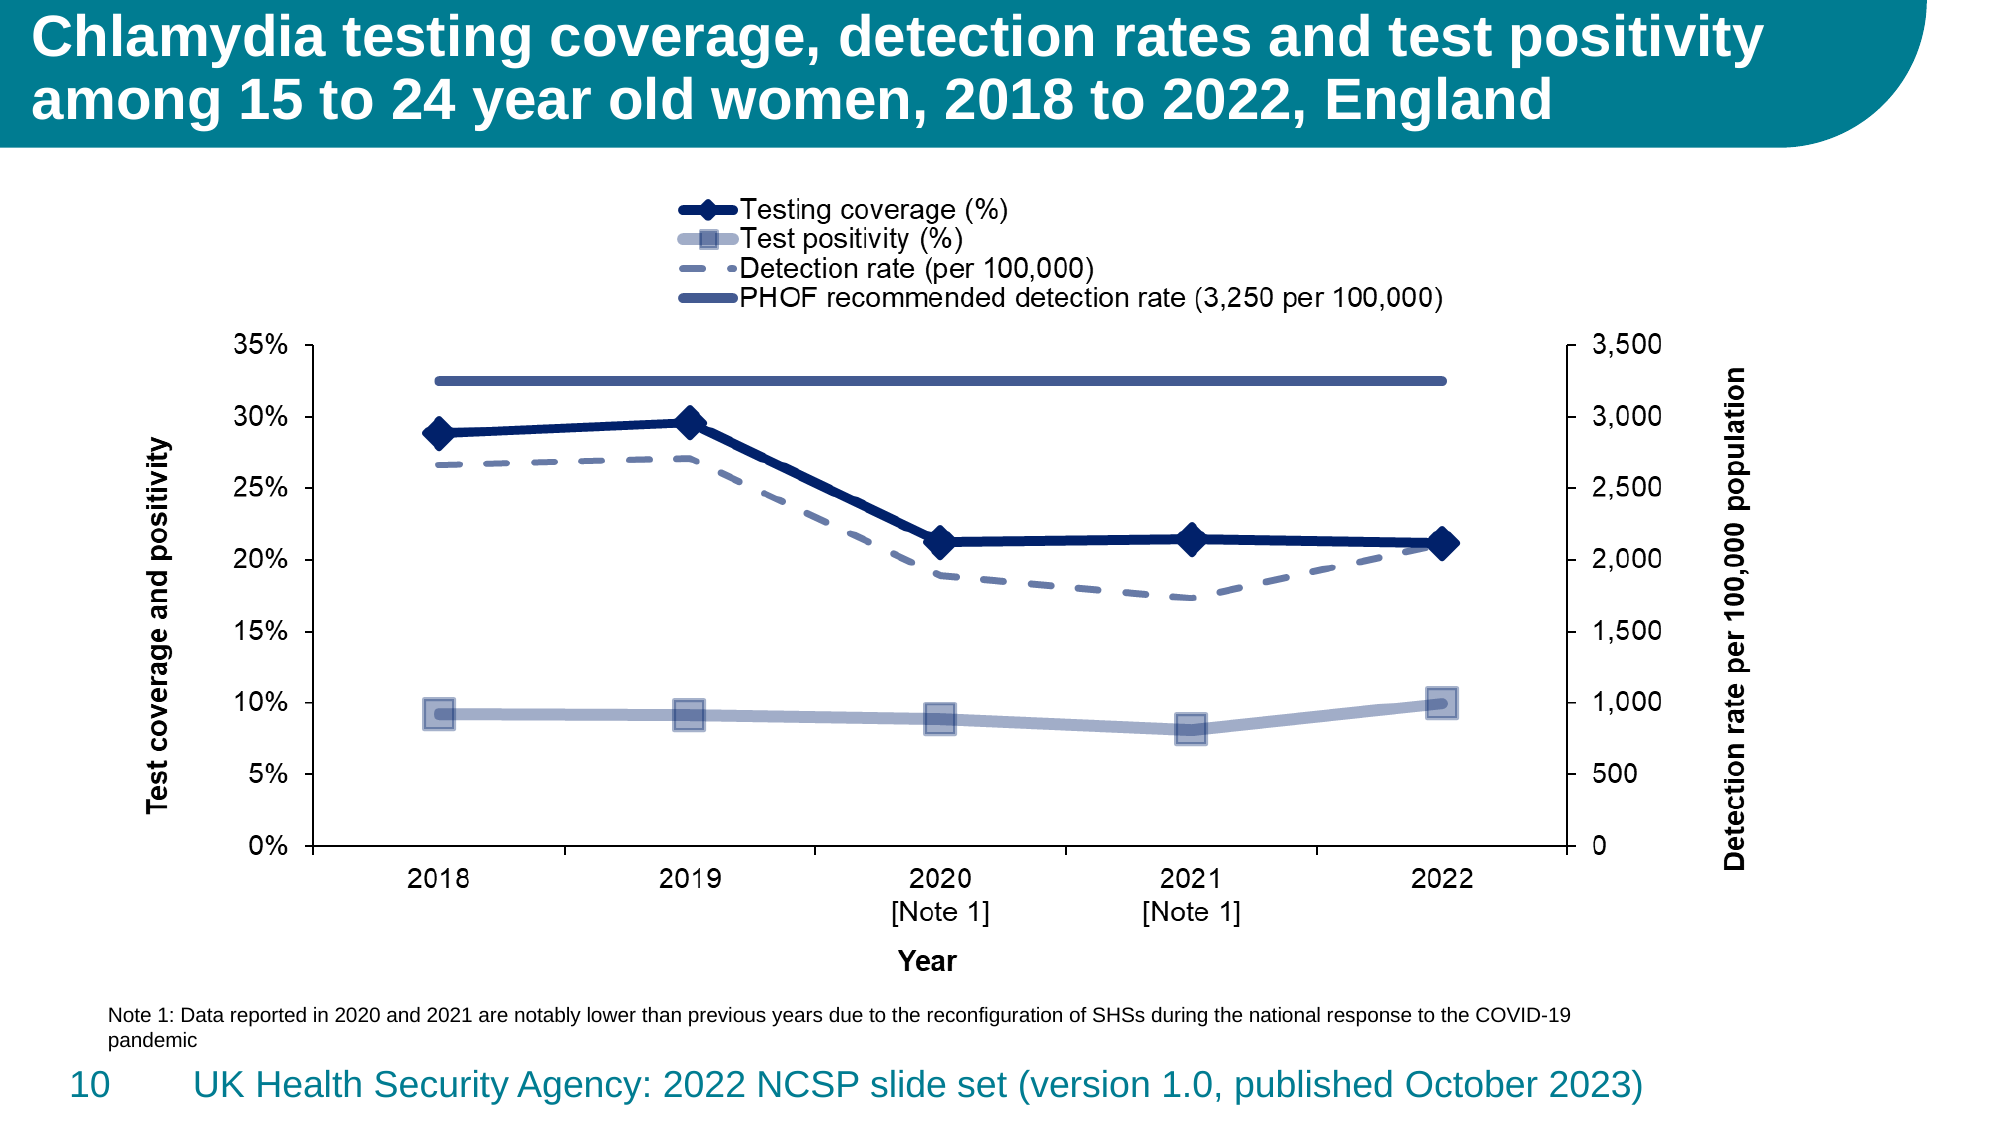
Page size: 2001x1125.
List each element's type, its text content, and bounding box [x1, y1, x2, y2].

picture [103, 186, 1760, 980]
title Chlamydia testing coverage, detection rates and test positivity among 15 to 24 year old women, 2018 to 2022, England [16, 0, 1820, 141]
text_box [54, 1053, 152, 1112]
text_box Note 1: Data reported in 2020 and 2021 are notably lower than previous years due to the reconfiguration of SHSs during the national response to the COVID-19 pandemic [92, 994, 1636, 1061]
text_box UK Health Security Agency: 2022 NCSP slide set (version 1.0, published October 2023) [177, 1053, 1820, 1113]
